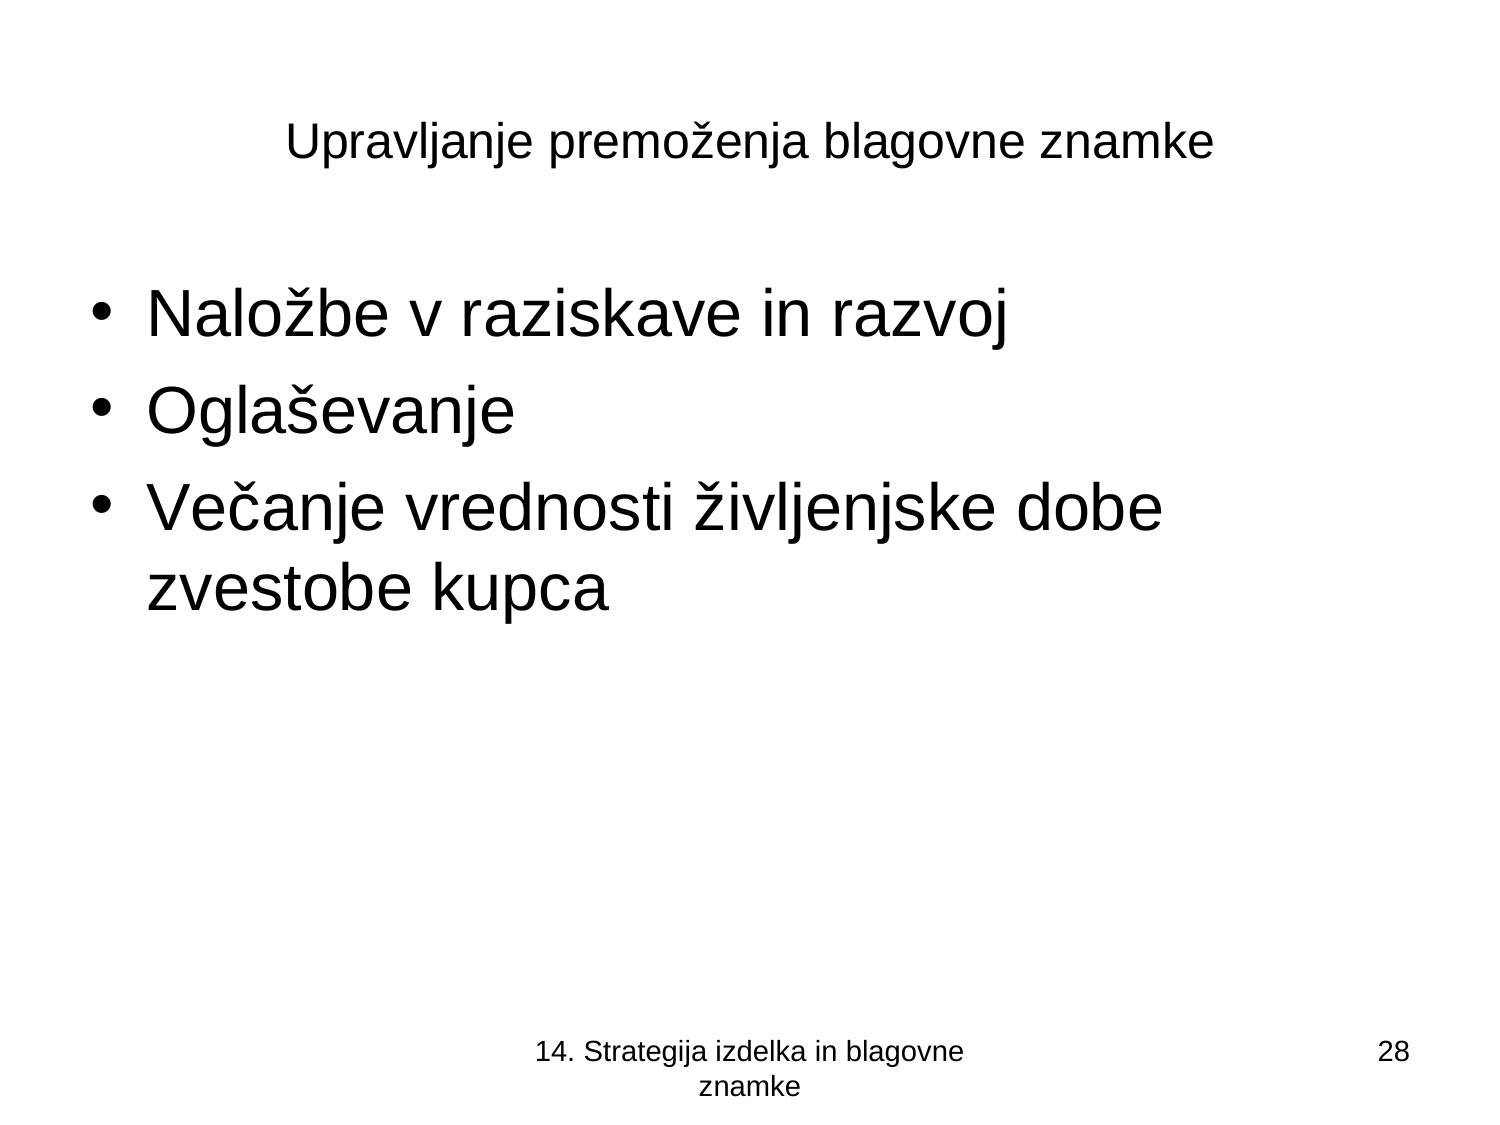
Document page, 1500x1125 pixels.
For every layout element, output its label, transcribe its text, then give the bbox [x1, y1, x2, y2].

title Upravljanje premoženja blagovne znamke [75, 45, 1426, 233]
text_box 14. Strategija izdelka in blagovne znamke [512, 1024, 988, 1103]
text_box <number> [1074, 1024, 1426, 1103]
list Naložbe v raziskave in razvoj Oglaševanje Večanje vrednosti življenjske dobe zvestobe kupca [75, 262, 1426, 1006]
